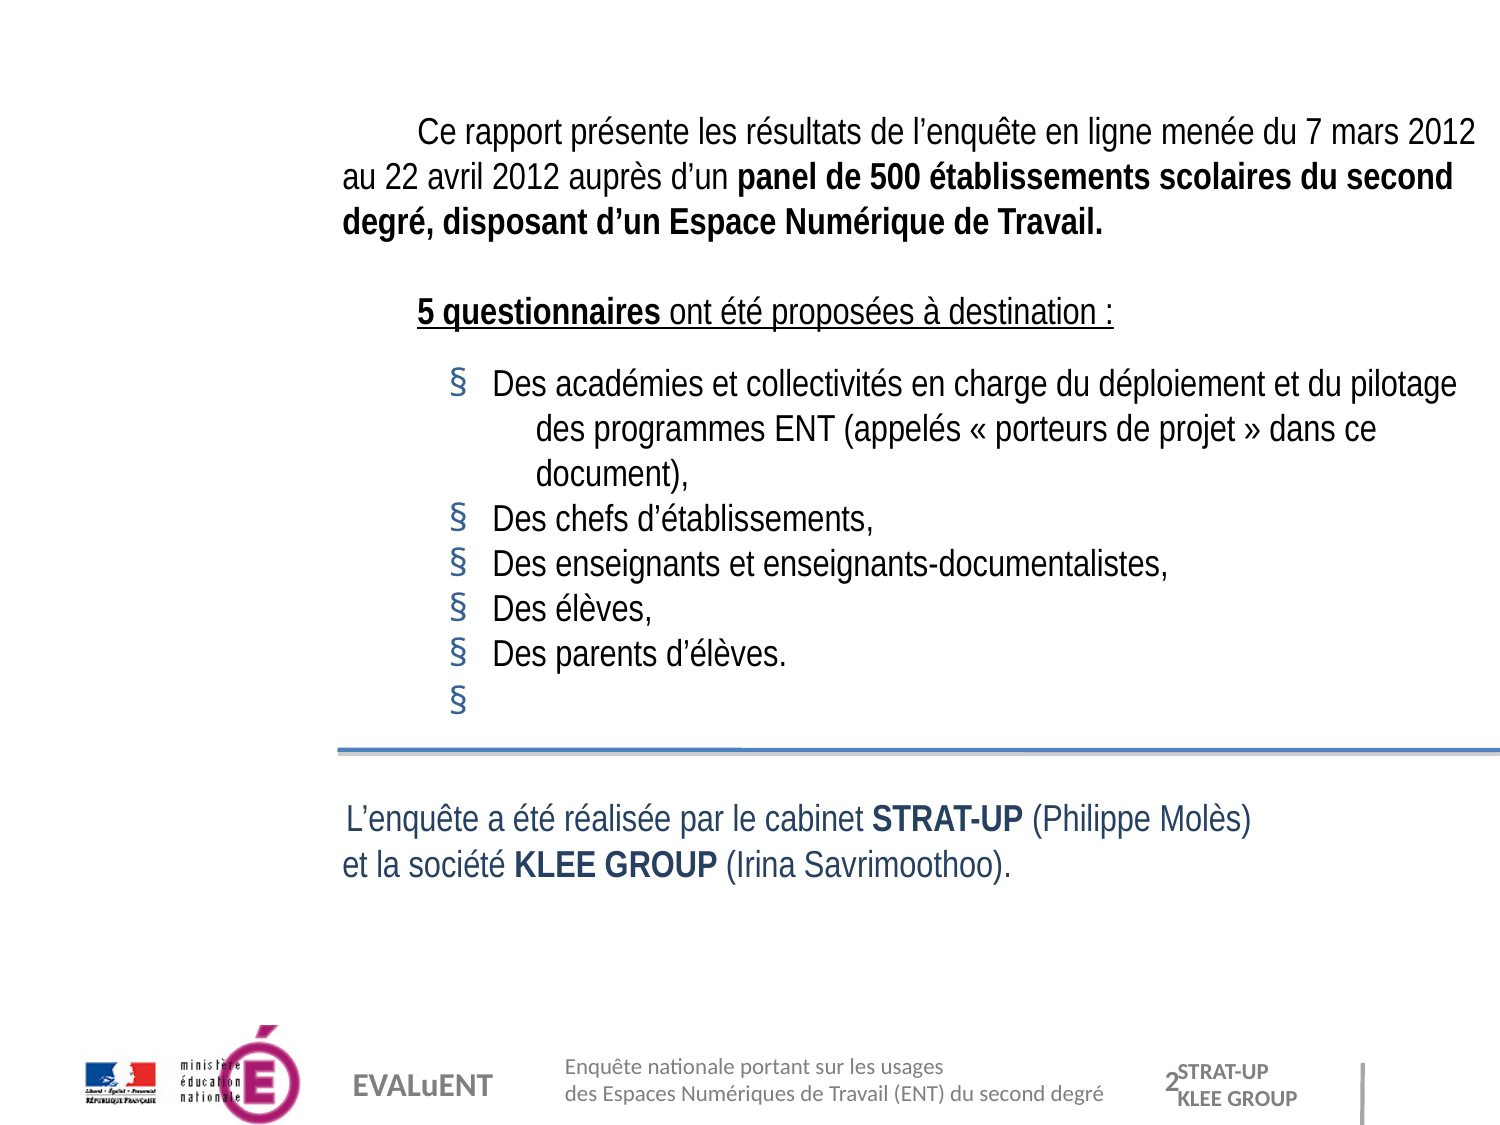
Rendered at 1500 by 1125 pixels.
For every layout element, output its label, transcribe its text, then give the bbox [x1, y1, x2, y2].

text_box Ce rapport présente les résultats de l’enquête en ligne menée du 7 mars 2012 au 22 avril 2012 auprès d’un panel de 500 établissements scolaires du second degré, disposant d’un Espace Numérique de Travail. 5 questionnaires ont été proposées à destination : Des académies et collectivités en charge du déploiement et du pilotage des programmes ENT (appelés « porteurs de projet » dans ce document), Des chefs d’établissements, Des enseignants et enseignants-documentalistes, Des élèves, Des parents d’élèves. L’enquête a été réalisée par le cabinet STRAT-UP (Philippe Molès) et la société KLEE GROUP (Irina Savrimoothoo). [284, 100, 1500, 613]
text_box [1074, 1050, 1426, 1110]
